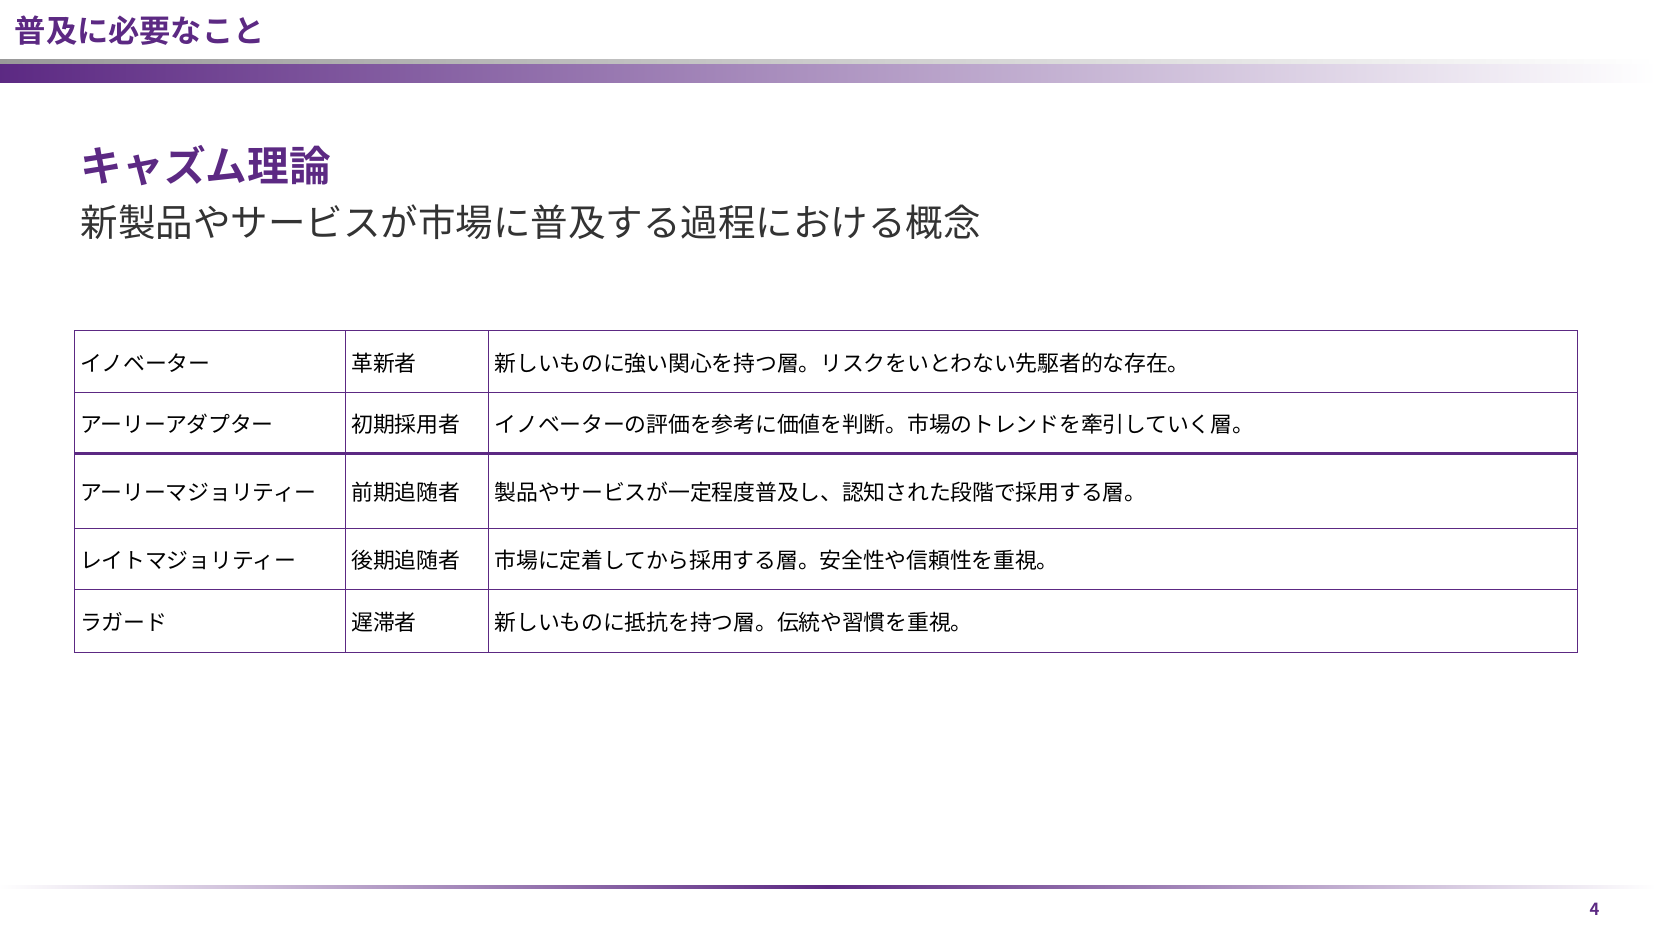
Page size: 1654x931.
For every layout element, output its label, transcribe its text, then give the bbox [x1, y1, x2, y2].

table_header 新しいものに強い関心を持つ層。リスクをいとわない先駆者的な存在。 [489, 331, 1577, 392]
table_cell 製品やサービスが一定程度普及し、認知された段階で採用する層。 [489, 455, 1577, 528]
table_cell ラガード [75, 590, 345, 652]
table_cell アーリーマジョリティー [75, 455, 345, 528]
text_box [0, 885, 1654, 889]
table_cell イノベーターの評価を参考に価値を判断。市場のトレンドを牽引していく層。 [489, 393, 1577, 452]
table_cell 市場に定着してから採用する層。安全性や信頼性を重視。 [489, 529, 1577, 589]
table_cell 後期追随者 [346, 529, 488, 589]
table_cell アーリーアダプター [75, 393, 345, 452]
text_box [0, 59, 1654, 83]
table_cell 遅滞者 [346, 590, 488, 652]
table_cell 前期追随者 [346, 455, 488, 528]
text_box 普及に必要なこと [0, 0, 1376, 59]
table_header 革新者 [346, 331, 488, 392]
text_box キャズム理論 新製品やサービスが市場に普及する過程における概念 [65, 125, 1573, 256]
table_header イノベーター [75, 331, 345, 392]
table_cell 初期採用者 [346, 393, 488, 452]
table_cell 新しいものに抵抗を持つ層。伝統や習慣を重視。 [489, 590, 1577, 652]
text_box <番号> [1535, 888, 1654, 928]
table_cell レイトマジョリティー [75, 529, 345, 589]
